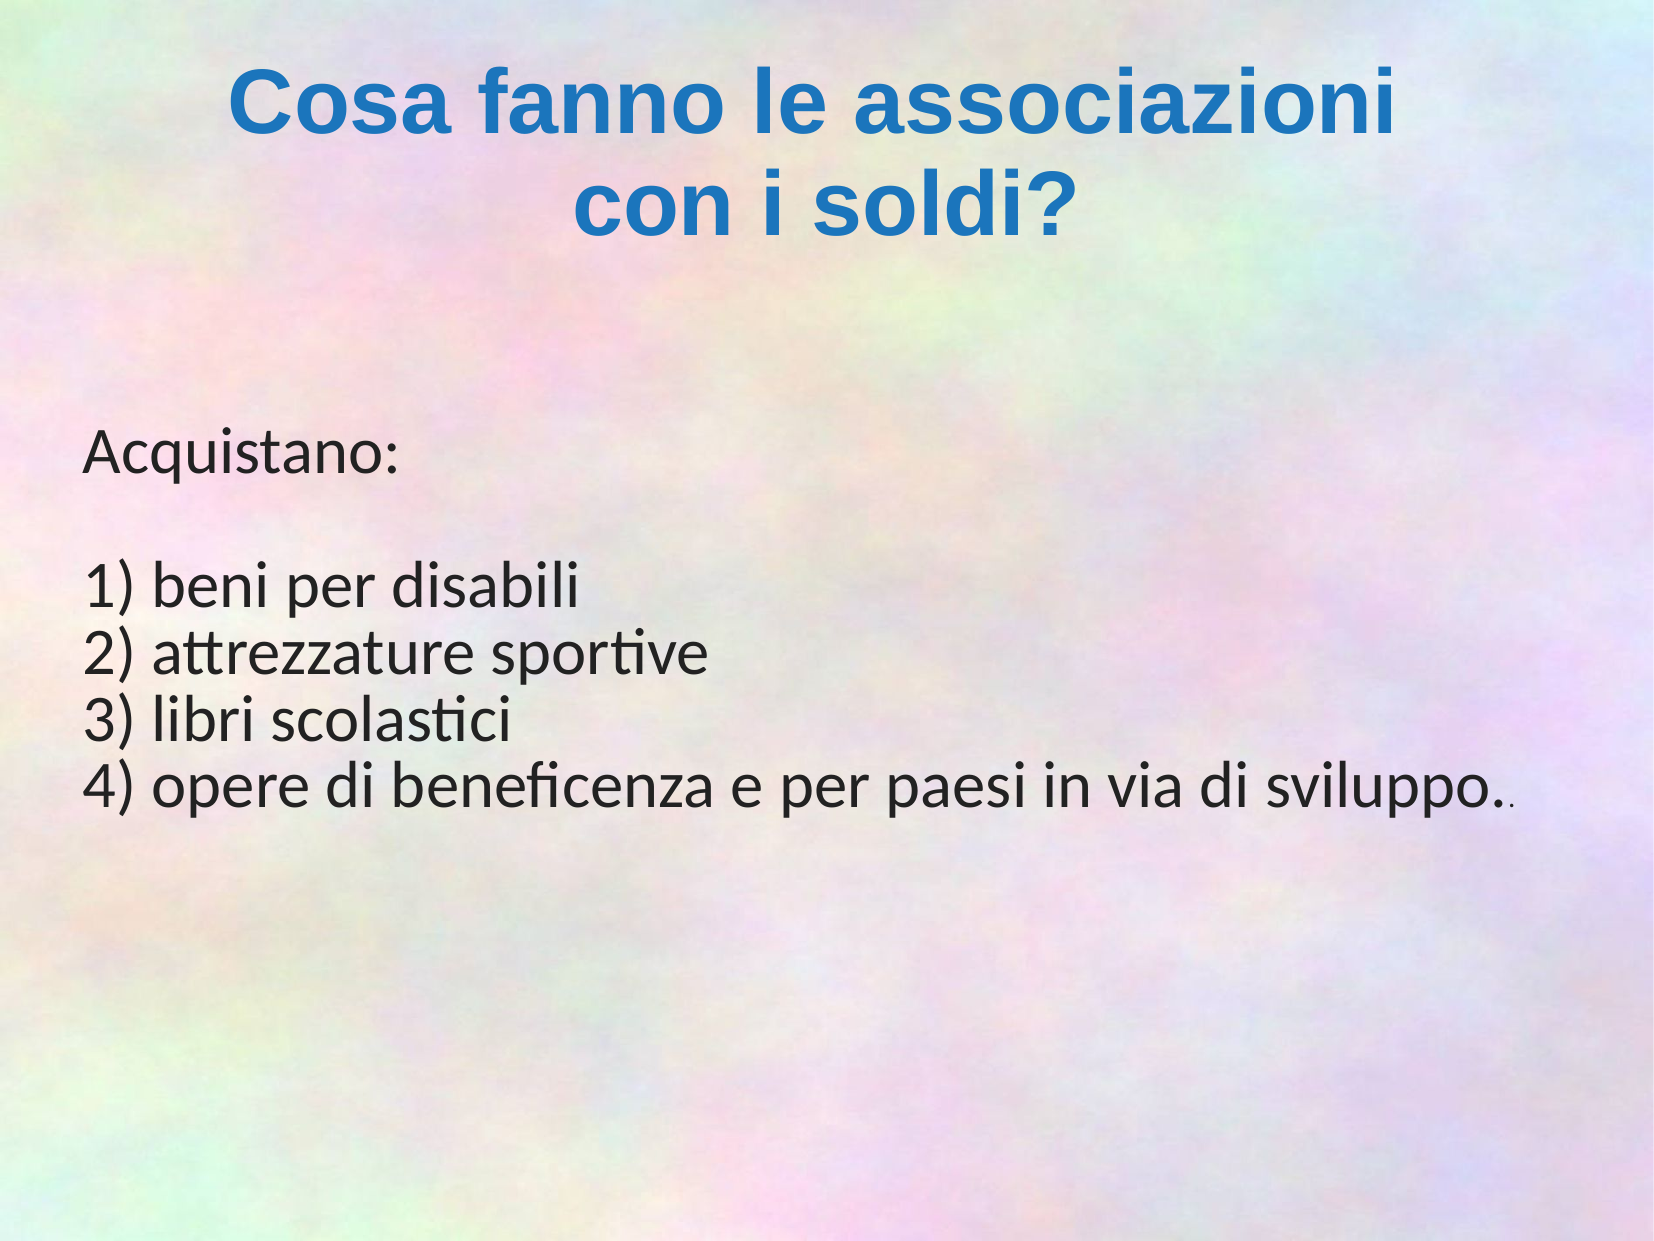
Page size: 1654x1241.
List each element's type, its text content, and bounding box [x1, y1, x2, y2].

picture [0, 0, 1654, 1241]
list Acquistano: 1) beni per disabili 2) attrezzature sportive 3) libri scolastici 4) opere di beneficenza e per paesi in via di sviluppo.. [82, 290, 1571, 1010]
title Cosa fanno le associazioni con i soldi? [82, 49, 1571, 257]
